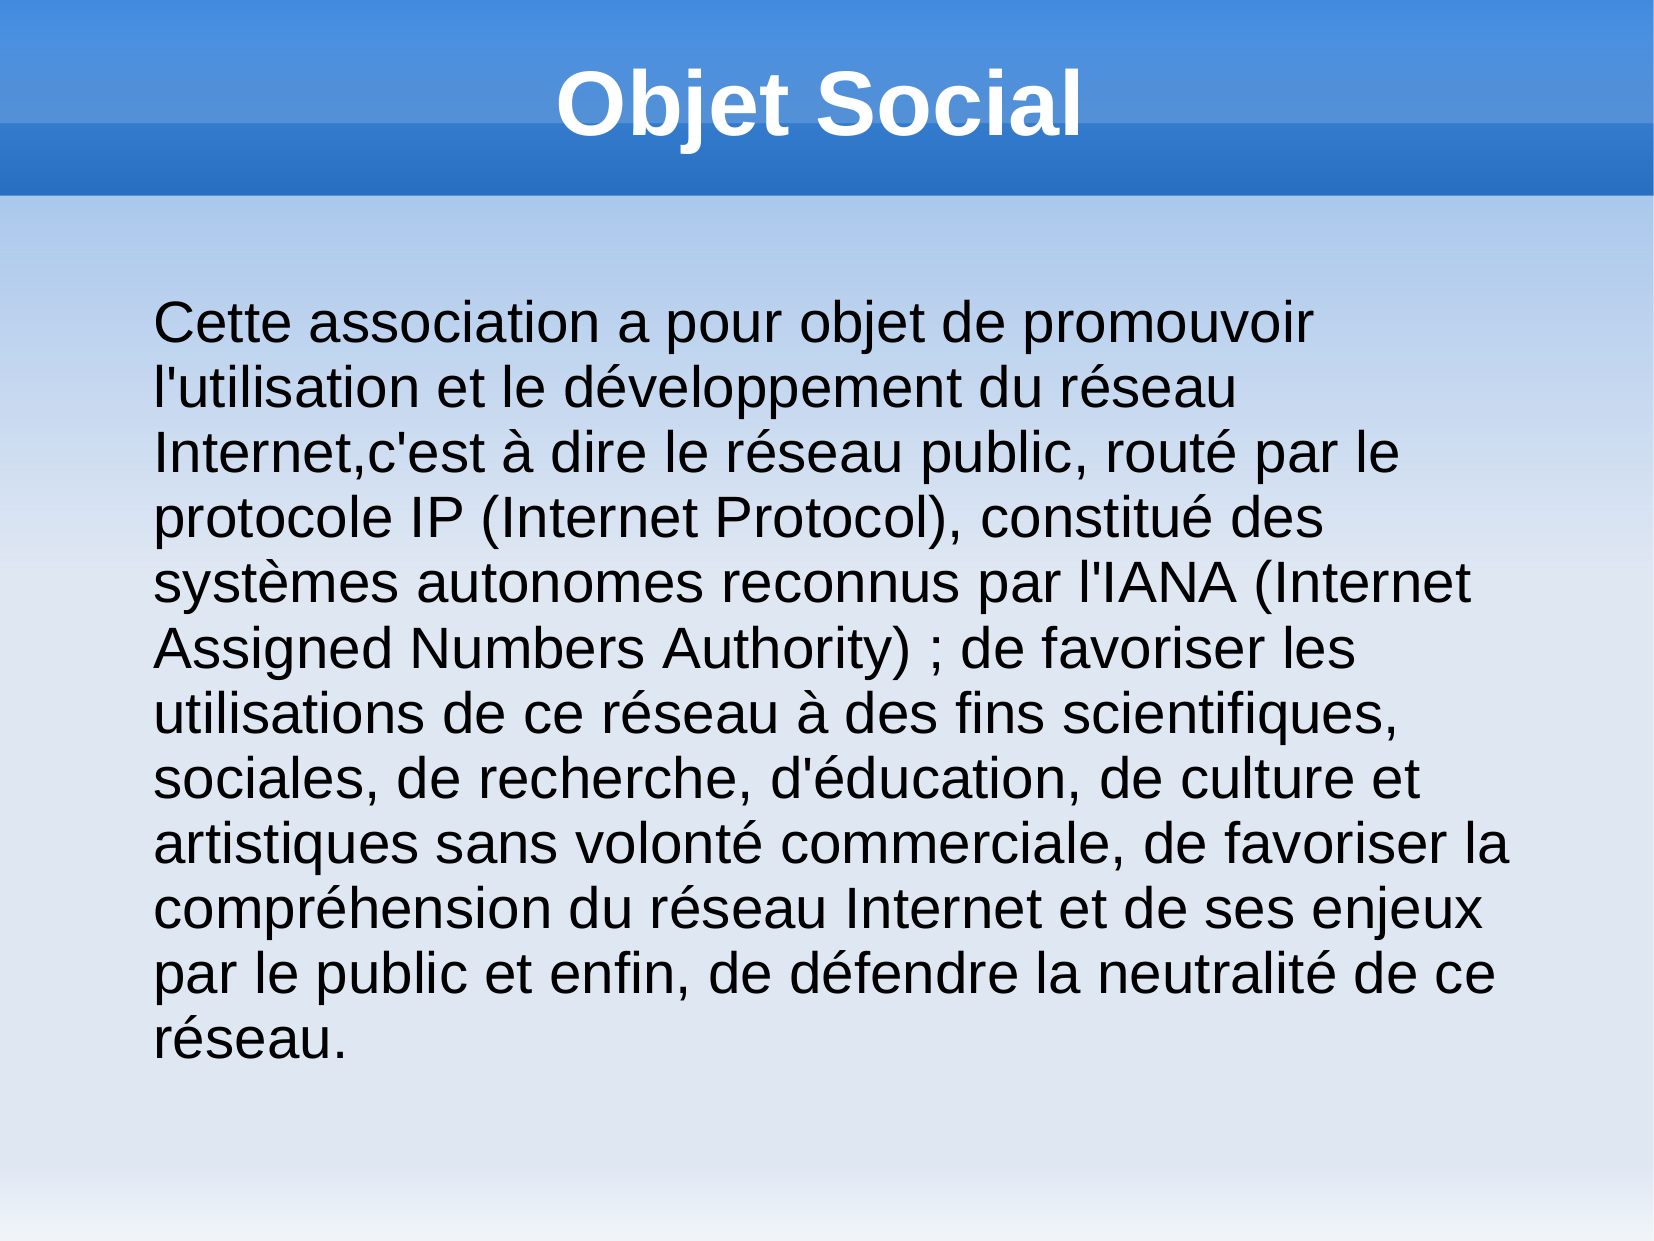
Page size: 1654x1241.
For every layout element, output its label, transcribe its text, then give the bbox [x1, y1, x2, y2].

list Cette association a pour objet de promouvoir l'utilisation et le développement du réseau Internet,c'est à dire le réseau public, routé par le protocole IP (Internet Protocol), constitué des systèmes autonomes reconnus par l'IANA (Internet Assigned Numbers Authority) ; de favoriser les utilisations de ce réseau à des fins scientifiques, sociales, de recherche, d'éducation, de culture et artistiques sans volonté commerciale, de favoriser la compréhension du réseau Internet et de ses enjeux par le public et enfin, de défendre la neutralité de ce réseau. [82, 290, 1571, 1094]
title Objet Social [76, 7, 1565, 200]
picture [0, 0, 1654, 1241]
